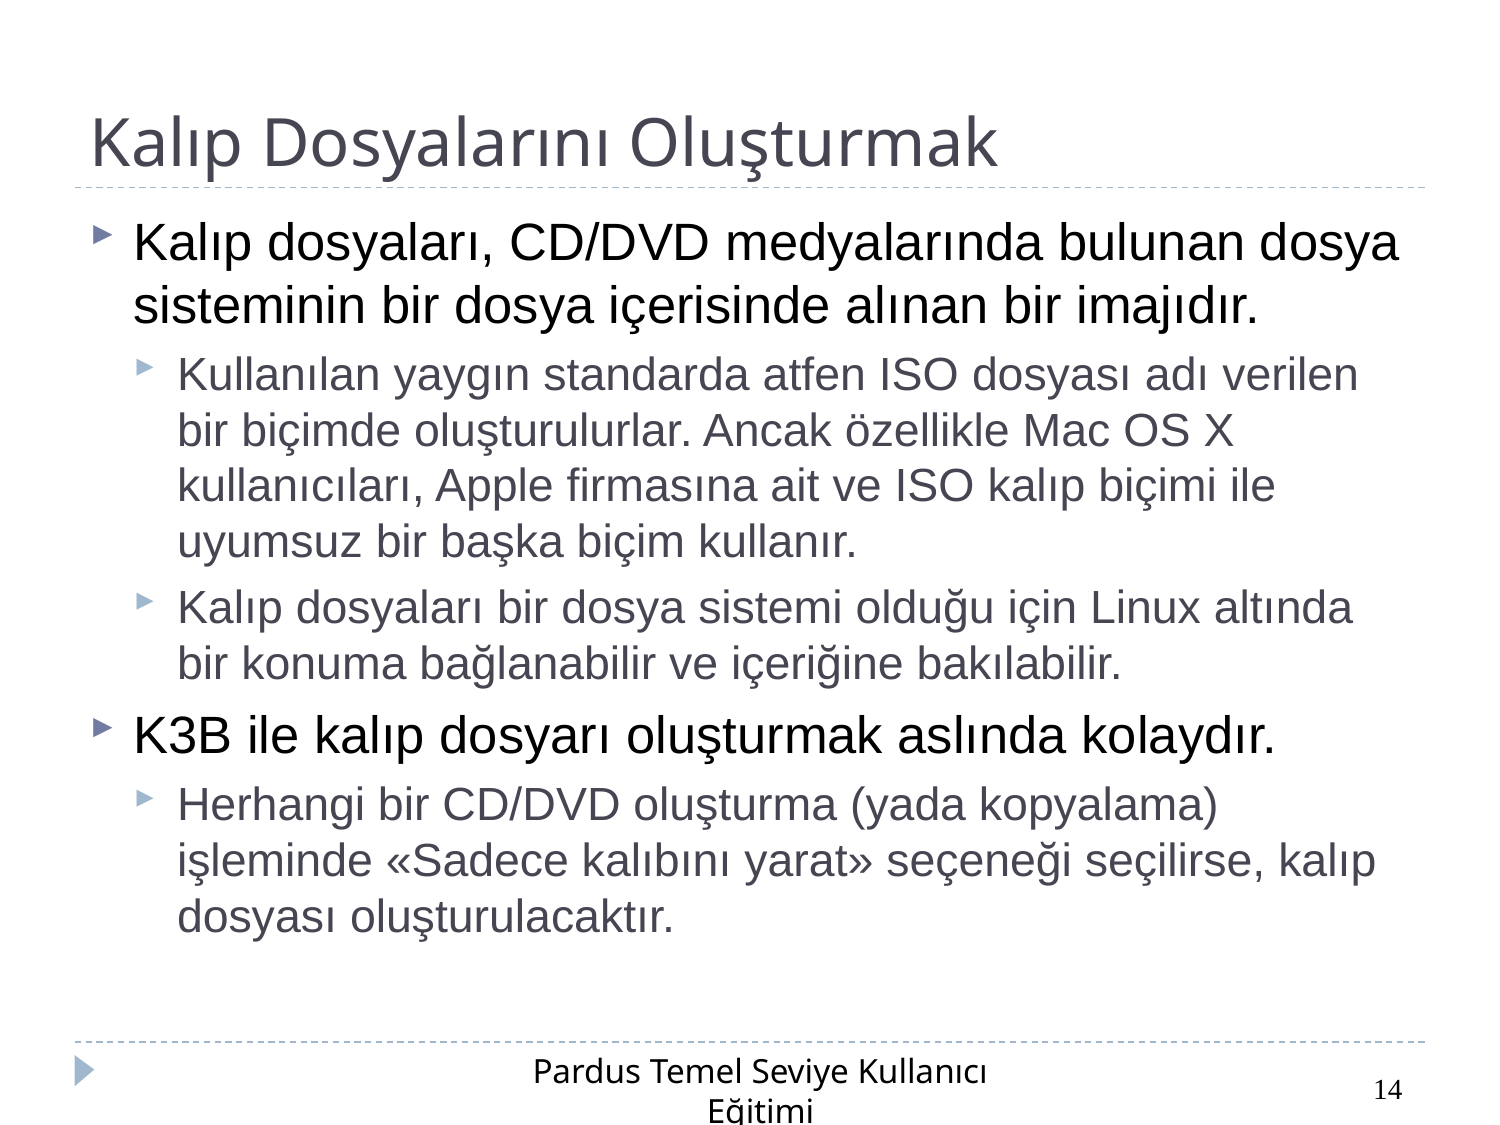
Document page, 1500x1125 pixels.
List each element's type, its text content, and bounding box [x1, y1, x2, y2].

title Kalıp Dosyalarını Oluşturmak [75, 24, 1425, 188]
list Kalıp dosyaları, CD/DVD medyalarında bulunan dosya sisteminin bir dosya içerisinde alınan bir imajıdır. Kullanılan yaygın standarda atfen ISO dosyası adı verilen bir biçimde oluşturulurlar. Ancak özellikle Mac OS X kullanıcıları, Apple firmasına ait ve ISO kalıp biçimi ile uyumsuz bir başka biçim kullanır. Kalıp dosyaları bir dosya sistemi olduğu için Linux altında bir konuma bağlanabilir ve içeriğine bakılabilir. K3B ile kalıp dosyarı oluşturmak aslında kolaydır. Herhangi bir CD/DVD oluşturma (yada kopyalama) işleminde «Sadece kalıbını yarat» seçeneği seçilirse, kalıp dosyası oluşturulacaktır. [75, 200, 1425, 1010]
